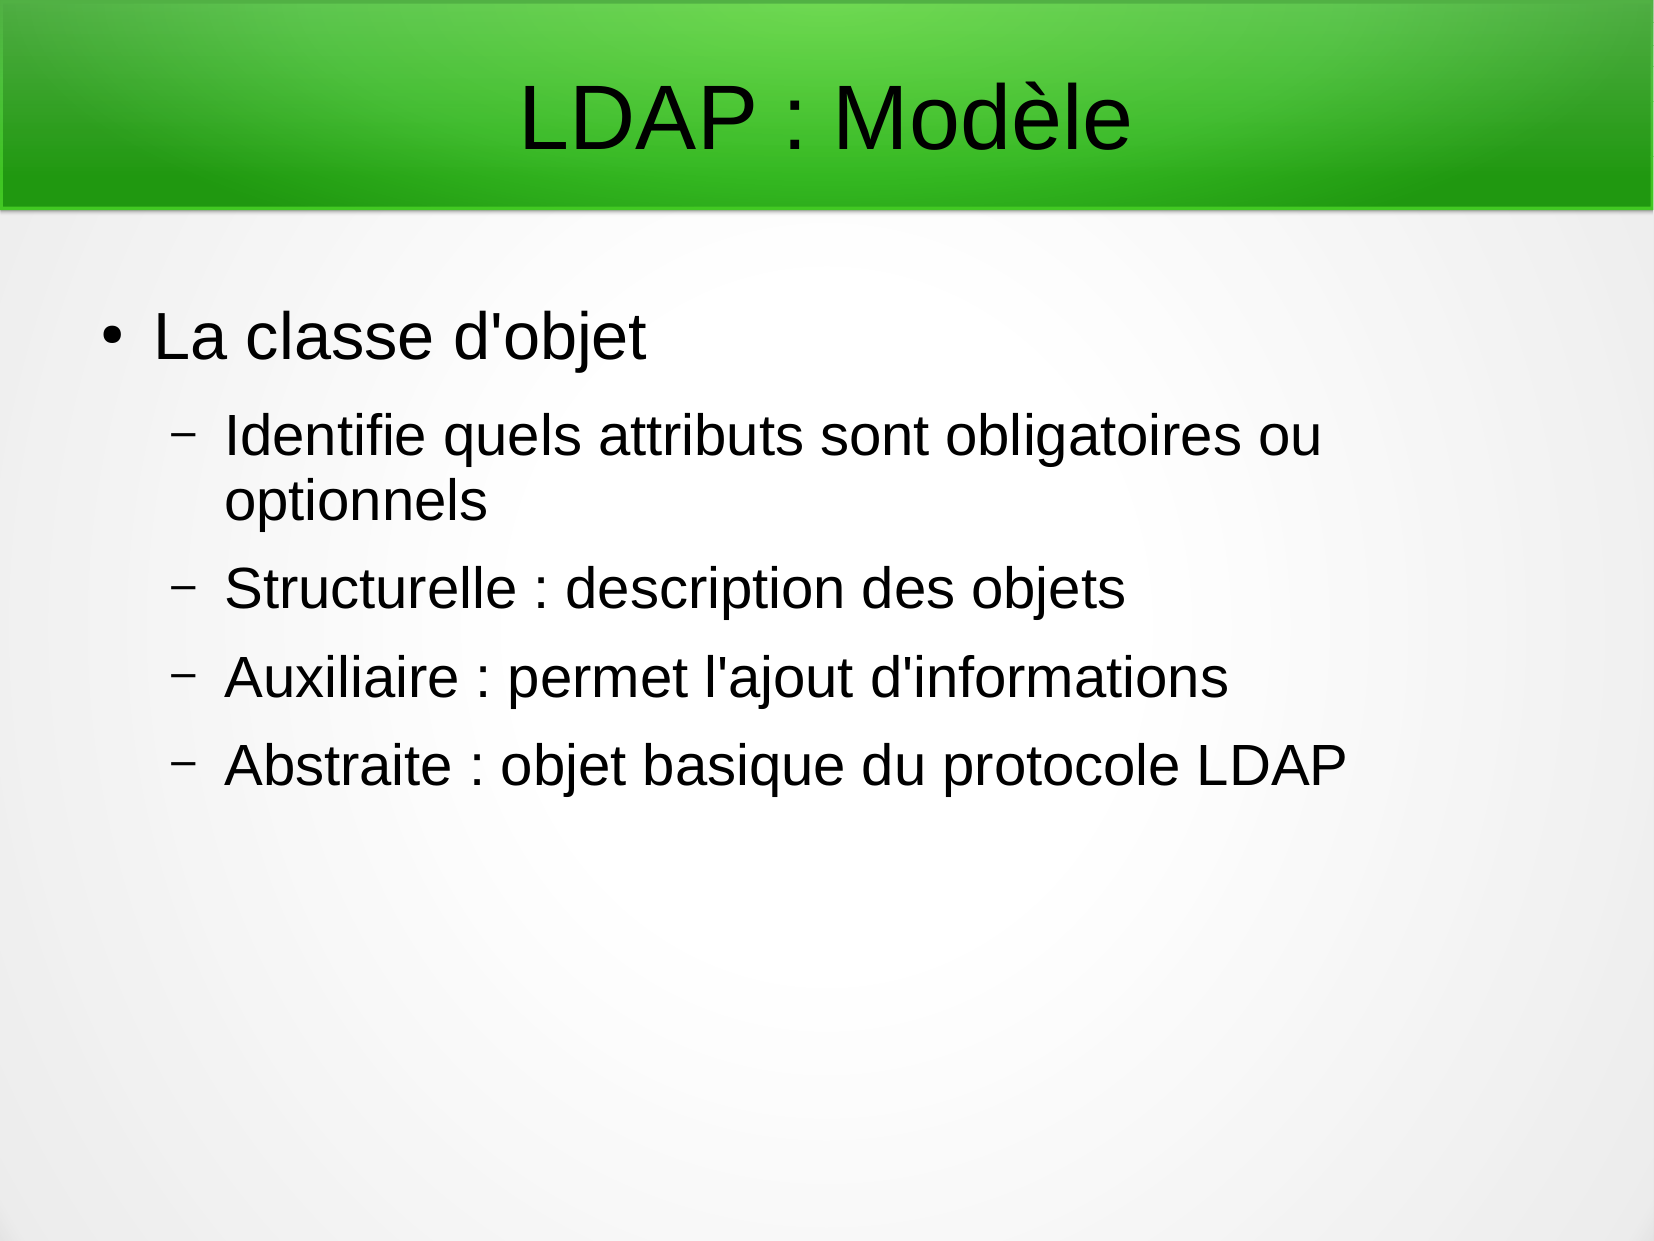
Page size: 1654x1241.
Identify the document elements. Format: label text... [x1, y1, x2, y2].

list La classe d'objet Identifie quels attributs sont obligatoires ou optionnels Structurelle : description des objets Auxiliaire : permet l'ajout d'informations Abstraite : objet basique du protocole LDAP [82, 299, 1571, 1019]
title LDAP : Modèle [82, 47, 1571, 189]
